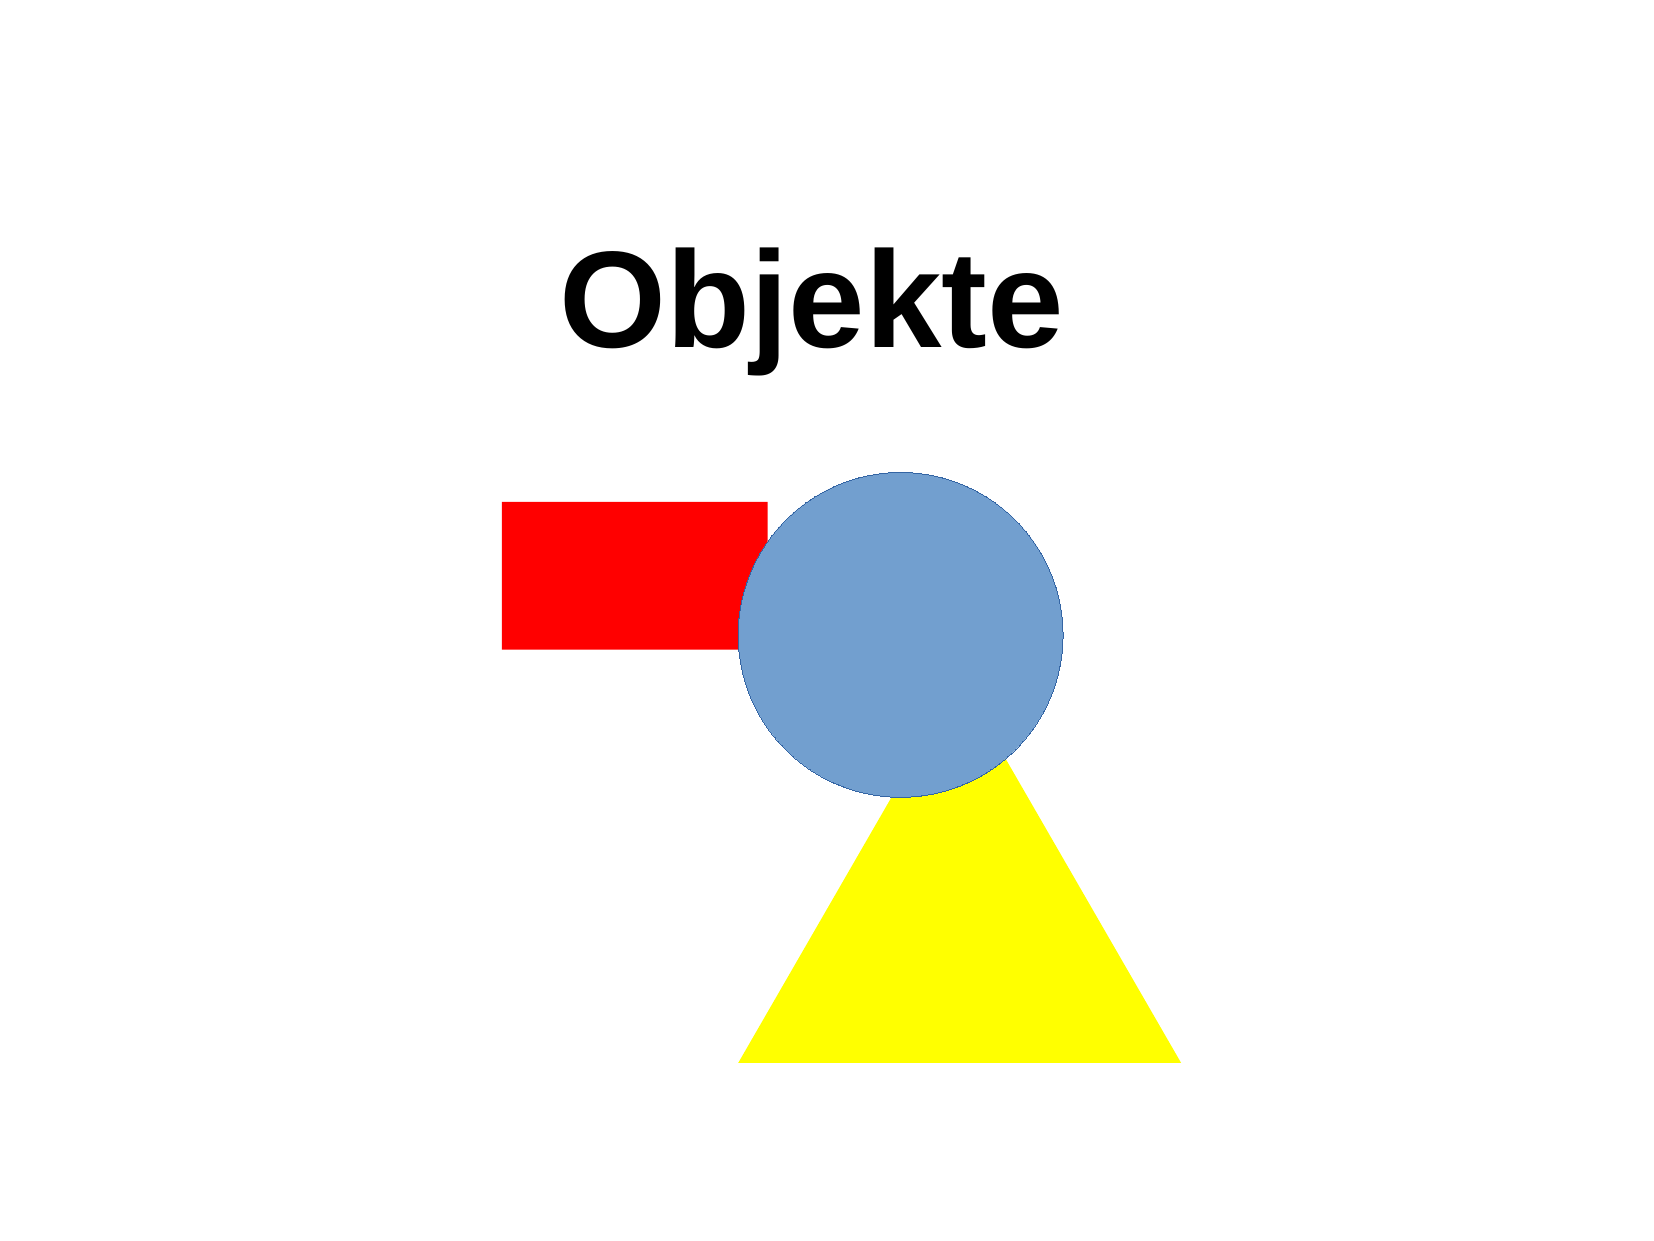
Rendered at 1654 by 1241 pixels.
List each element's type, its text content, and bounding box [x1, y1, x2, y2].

text_box Objekte [442, 215, 1182, 384]
text_box [501, 472, 1182, 1063]
